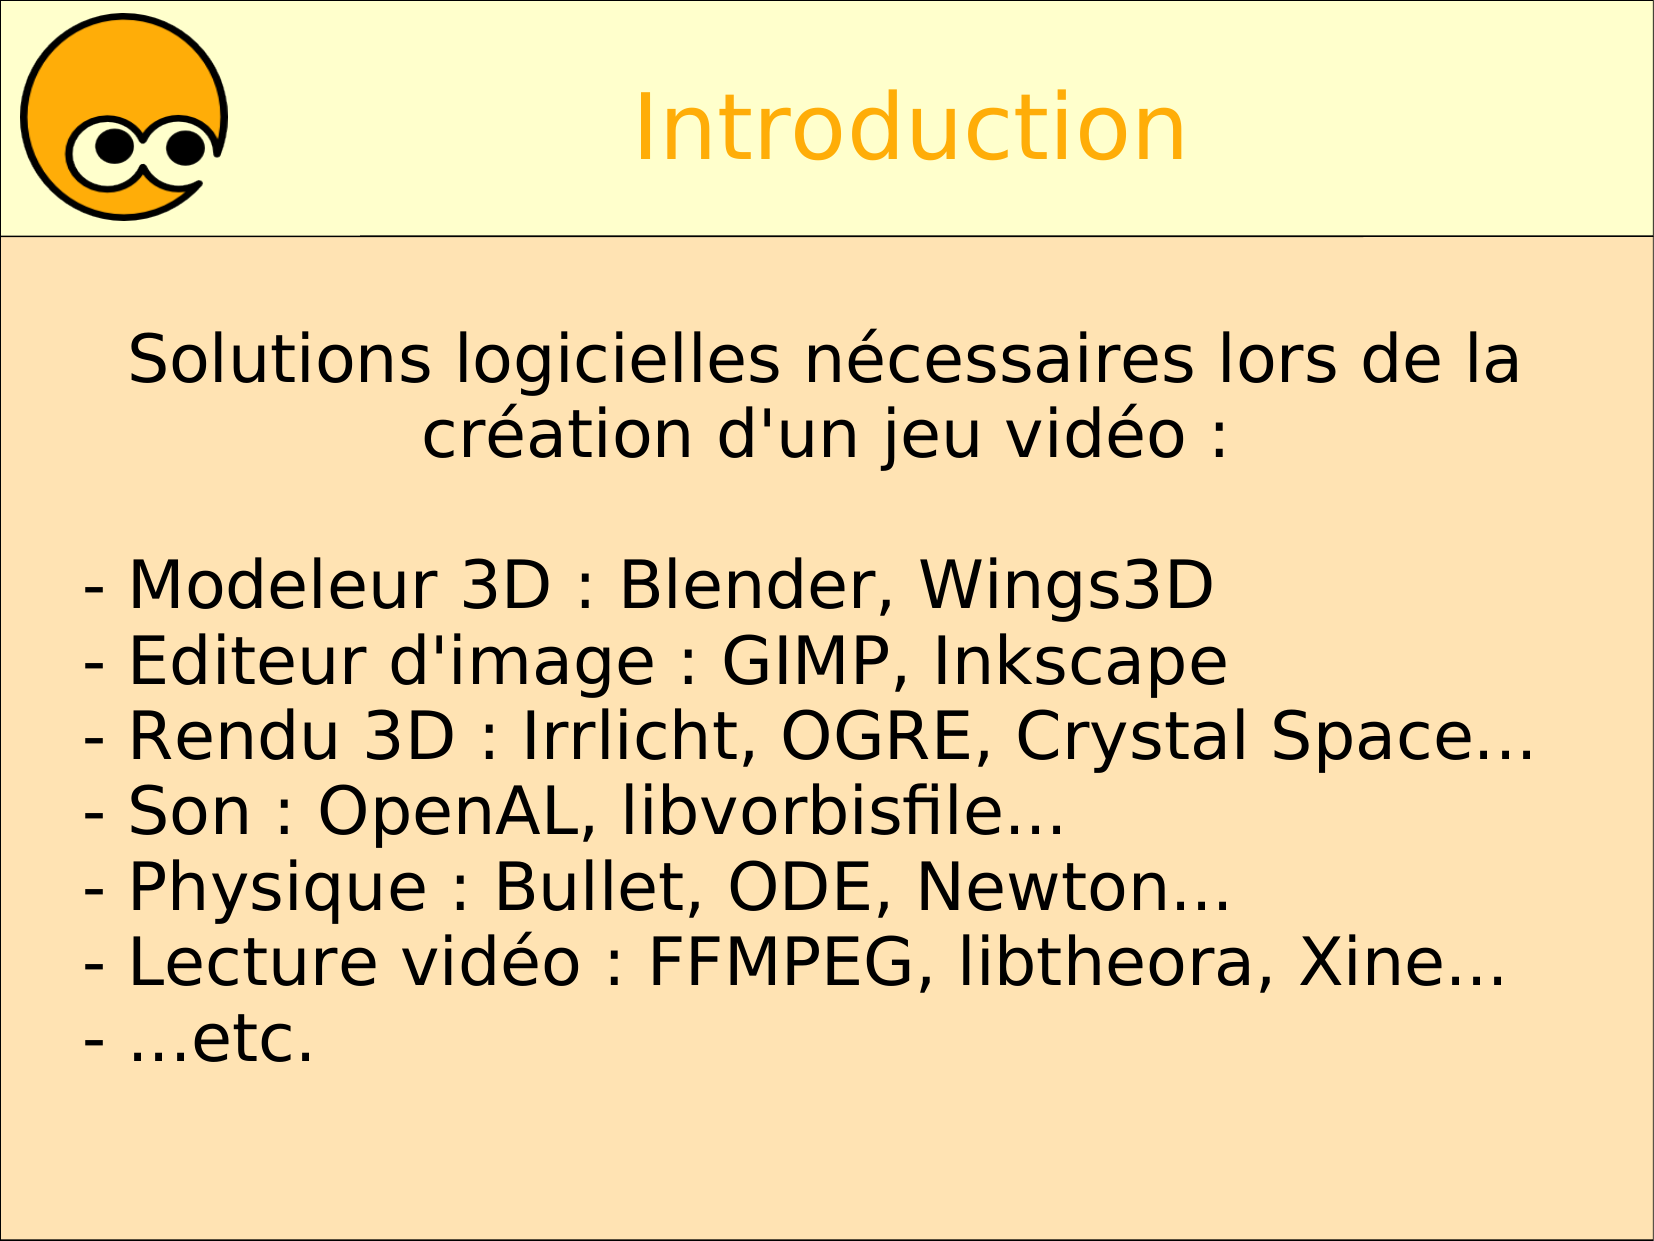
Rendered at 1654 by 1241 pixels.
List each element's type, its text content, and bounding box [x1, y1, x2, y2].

title Introduction [252, 28, 1571, 228]
subtitle Solutions logicielles nécessaires lors de la création d'un jeu vidéo : - Modeleur 3D : Blender, Wings3D - Editeur d'image : GIMP, Inkscape - Rendu 3D : Irrlicht, OGRE, Crystal Space... - Son : OpenAL, libvorbisfile... - Physique : Bullet, ODE, Newton... - Lecture vidéo : FFMPEG, libtheora, Xine... - ...etc. [82, 297, 1571, 1102]
picture [20, 13, 228, 221]
